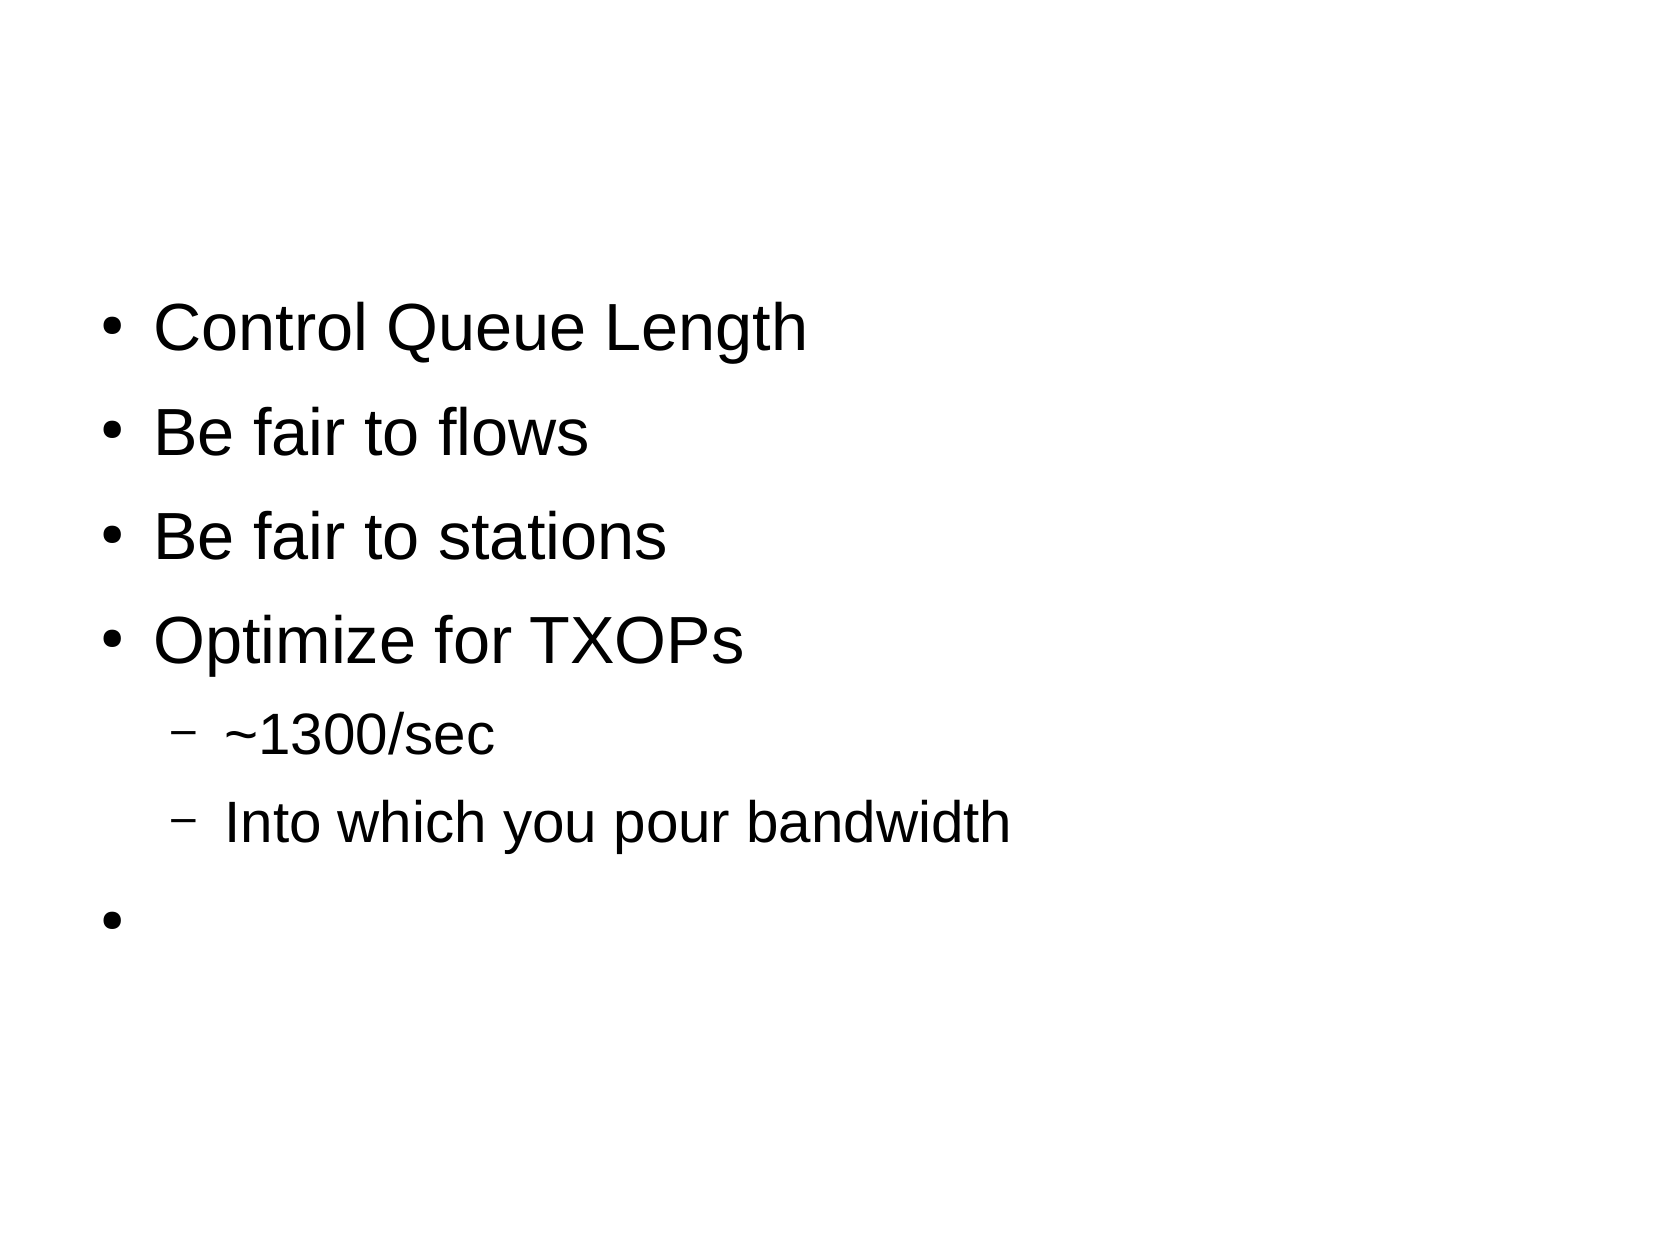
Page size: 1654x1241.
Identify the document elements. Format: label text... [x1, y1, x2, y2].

list Control Queue Length Be fair to flows Be fair to stations Optimize for TXOPs ~1300/sec Into which you pour bandwidth [82, 290, 1571, 1010]
